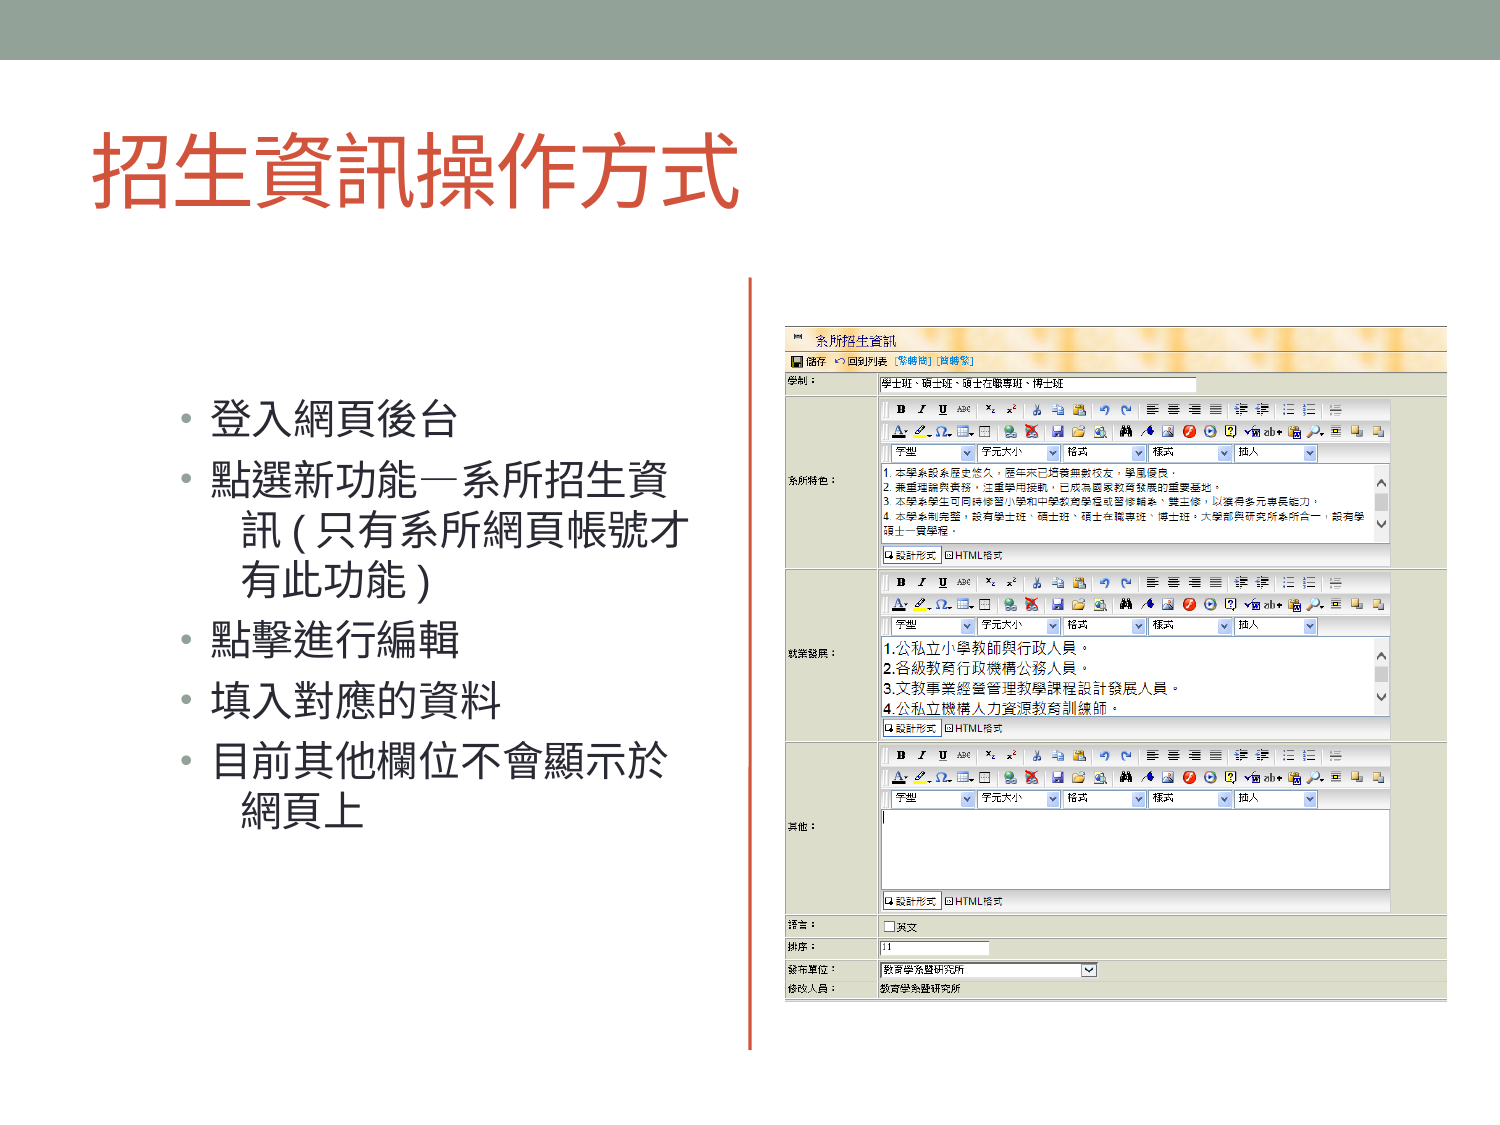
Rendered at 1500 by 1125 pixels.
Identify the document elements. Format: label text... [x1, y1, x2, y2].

picture [785, 326, 1447, 1003]
title 招生資訊操作方式 [75, 87, 1426, 251]
list 登入網頁後台 點選新功能—系所招生資訊(只有系所網頁帳號才有此功能) 點擊進行編輯 填入對應的資料 目前其他欄位不會顯示於網頁上 [75, 385, 721, 1049]
